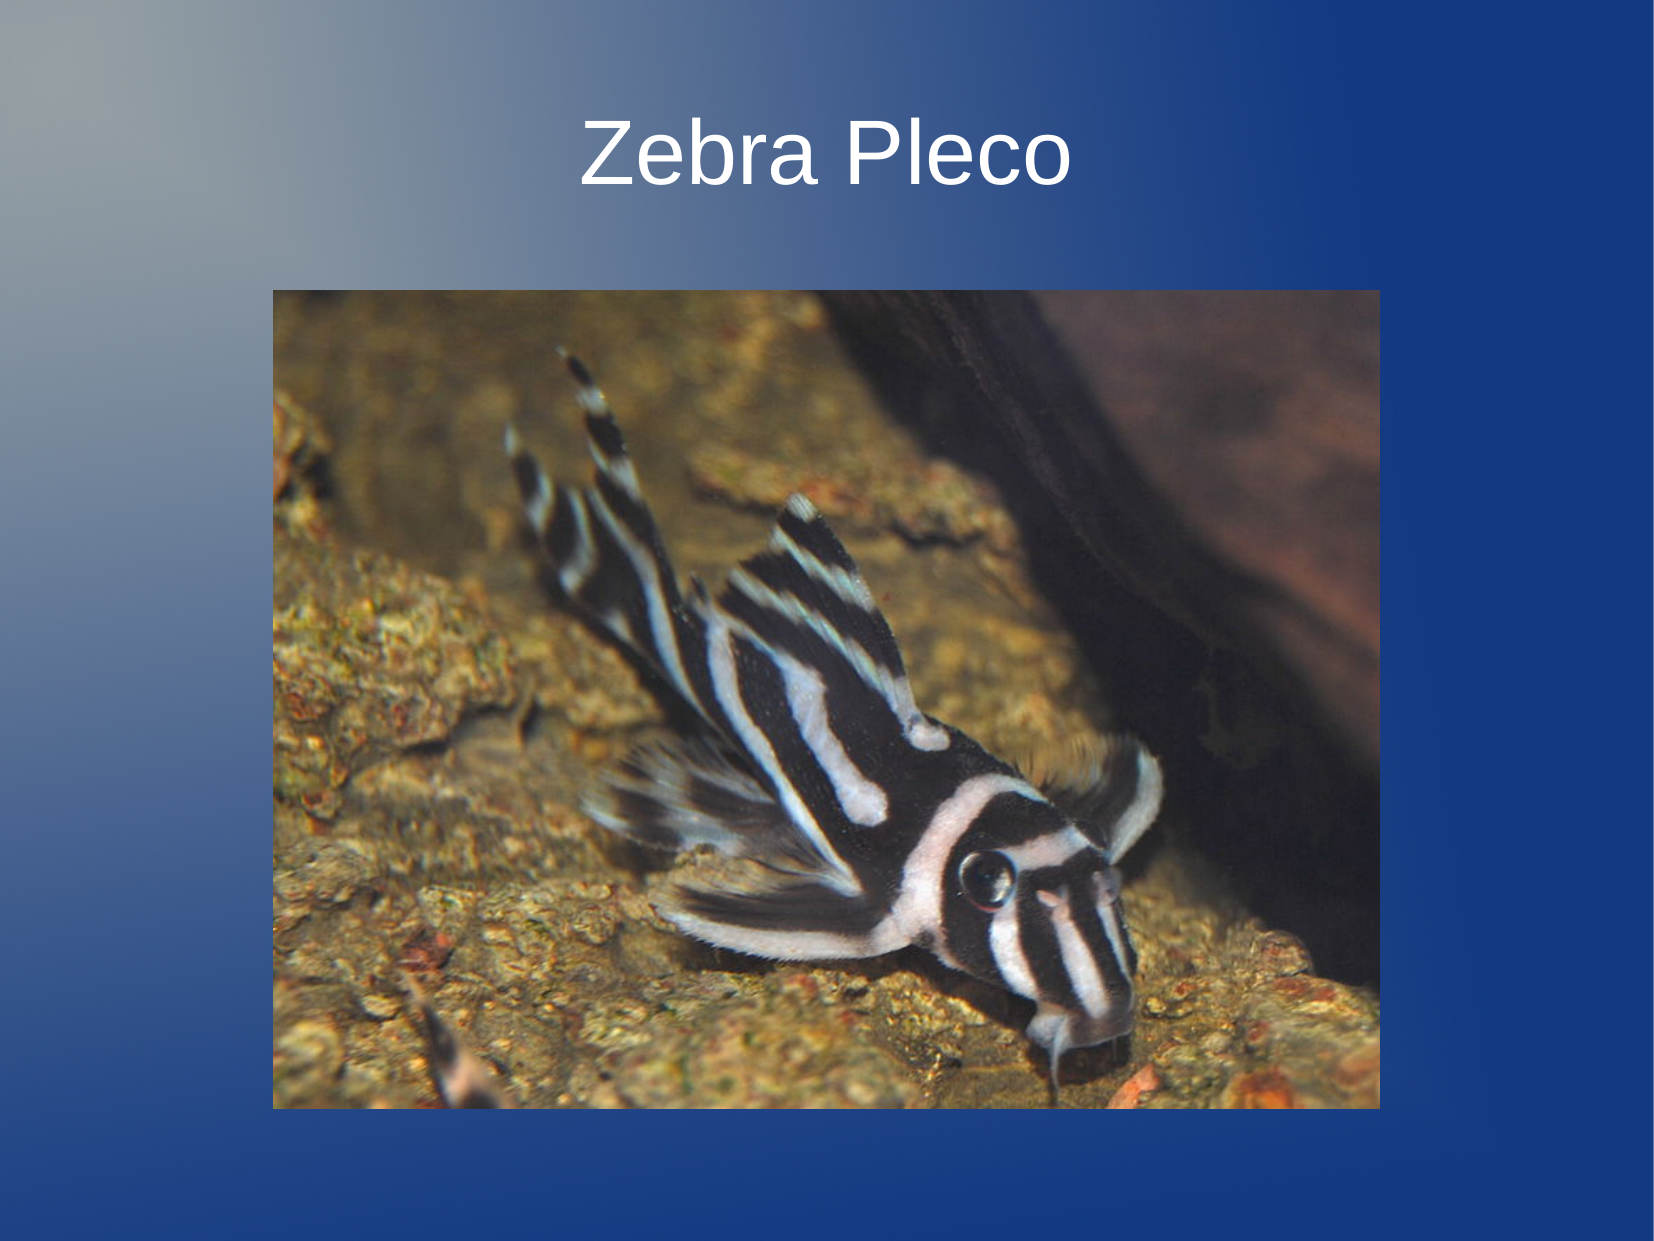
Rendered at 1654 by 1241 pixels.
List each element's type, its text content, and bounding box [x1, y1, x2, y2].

picture [0, 0, 1654, 1241]
title Zebra Pleco [82, 49, 1571, 257]
